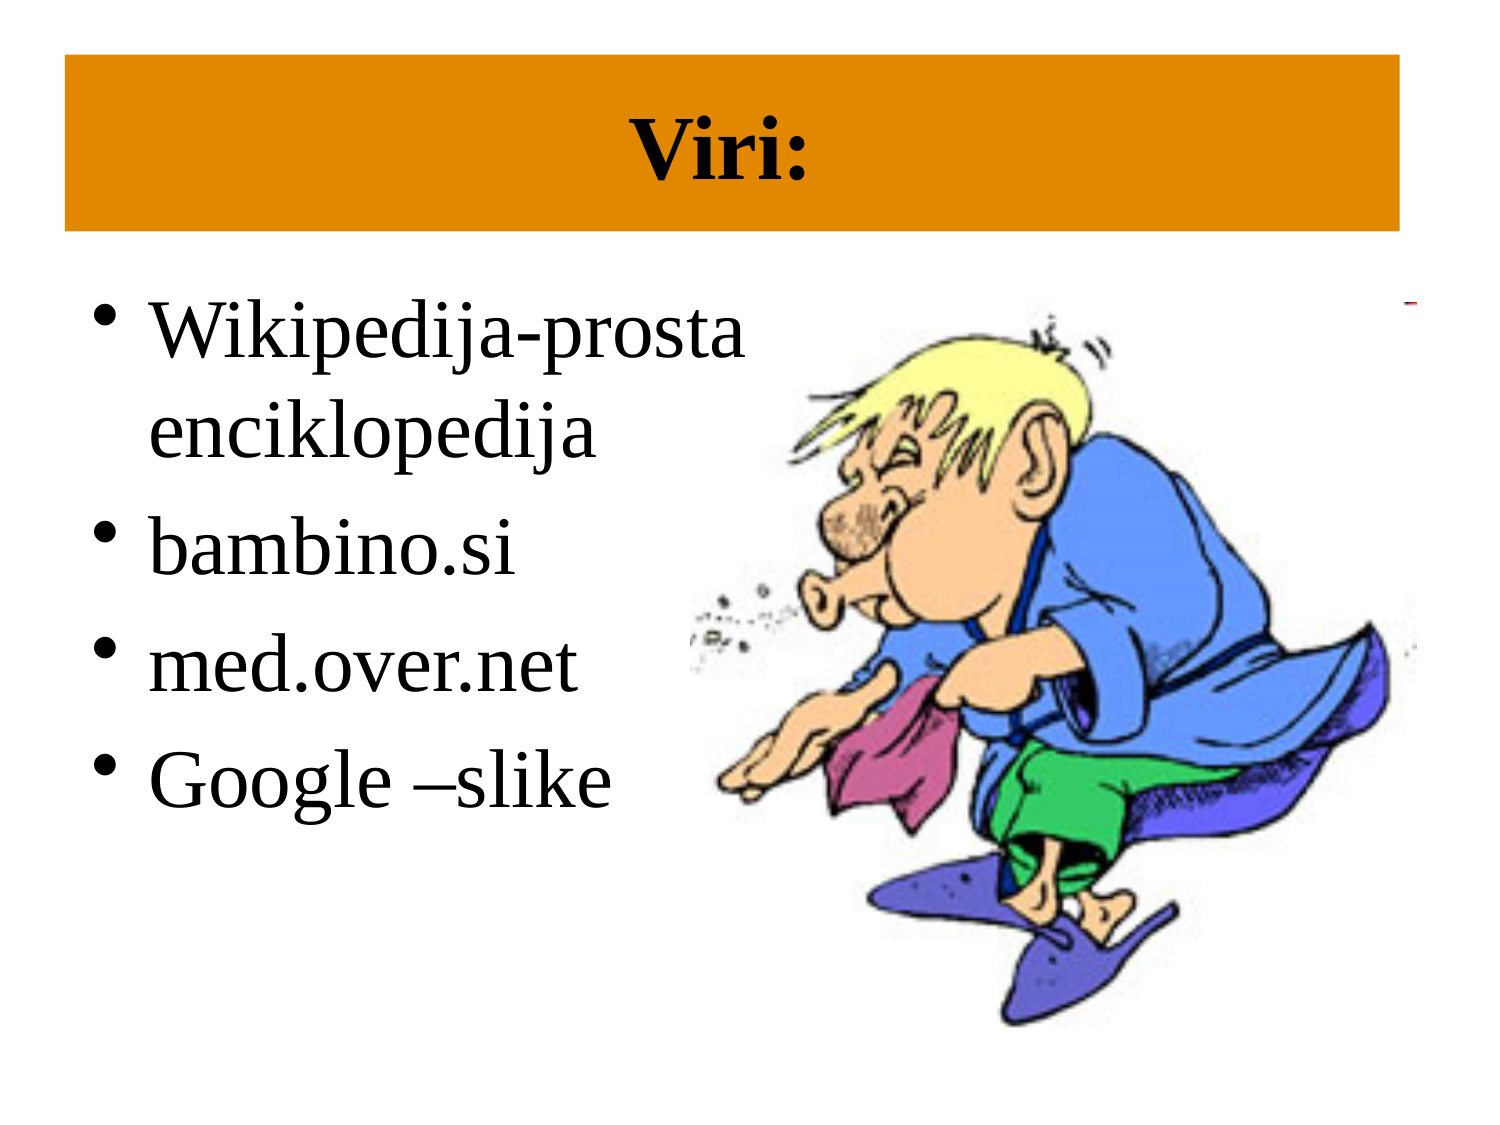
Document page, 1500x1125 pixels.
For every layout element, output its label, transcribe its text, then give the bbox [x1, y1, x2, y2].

list Wikipedija-prosta enciklopedija bambino.si med.over.net Google –slike [76, 267, 788, 1010]
picture [690, 302, 1417, 1035]
title Viri: [64, 54, 1400, 232]
